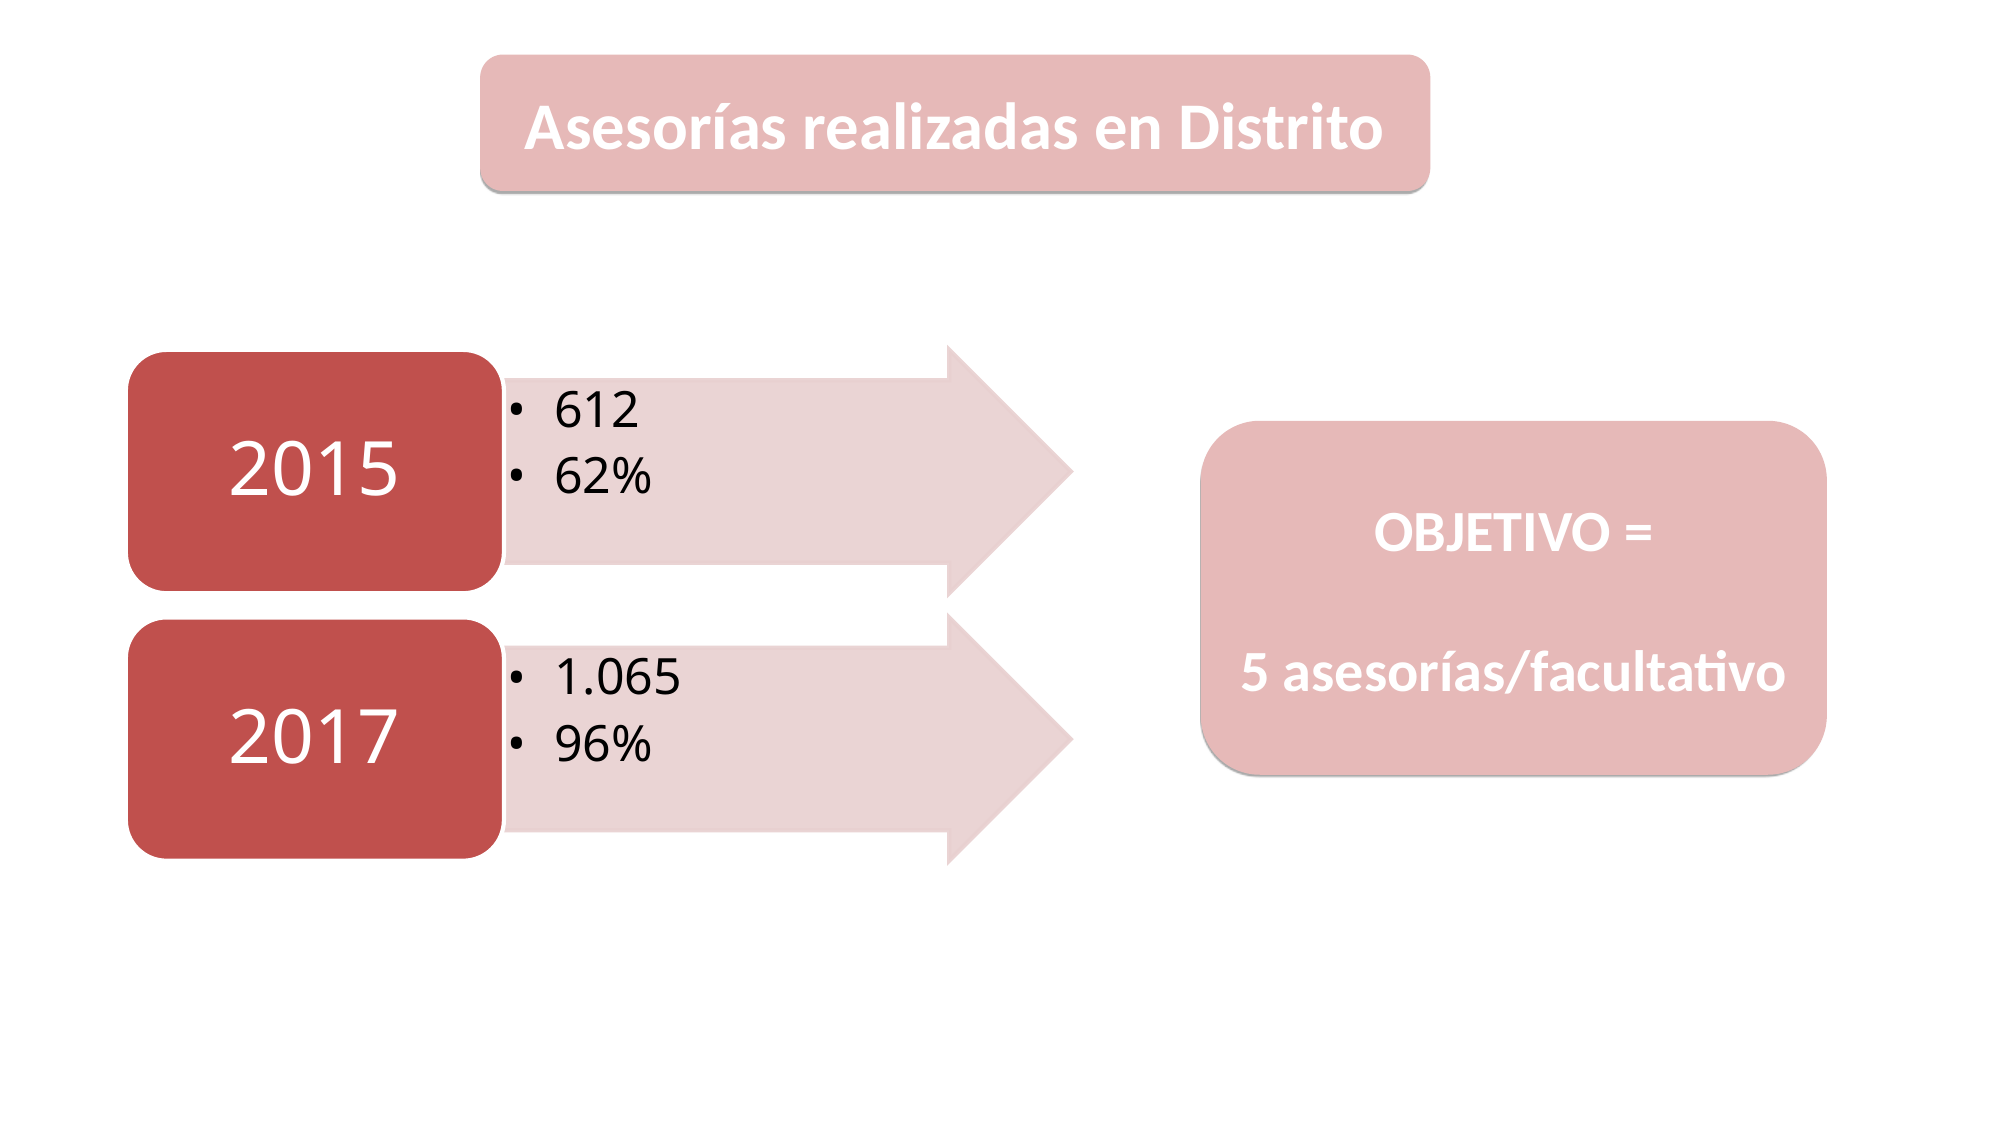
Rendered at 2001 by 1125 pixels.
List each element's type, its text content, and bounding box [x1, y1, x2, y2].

text_box 1.065 96% [503, 617, 1071, 861]
text_box 2015 [125, 349, 504, 594]
text_box 2017 [125, 617, 504, 861]
text_box Asesorías realizadas en Distrito [480, 54, 1431, 191]
text_box 612 62% [503, 349, 1071, 594]
text_box OBJETIVO = 5 asesorías/facultativo [1200, 420, 1827, 775]
